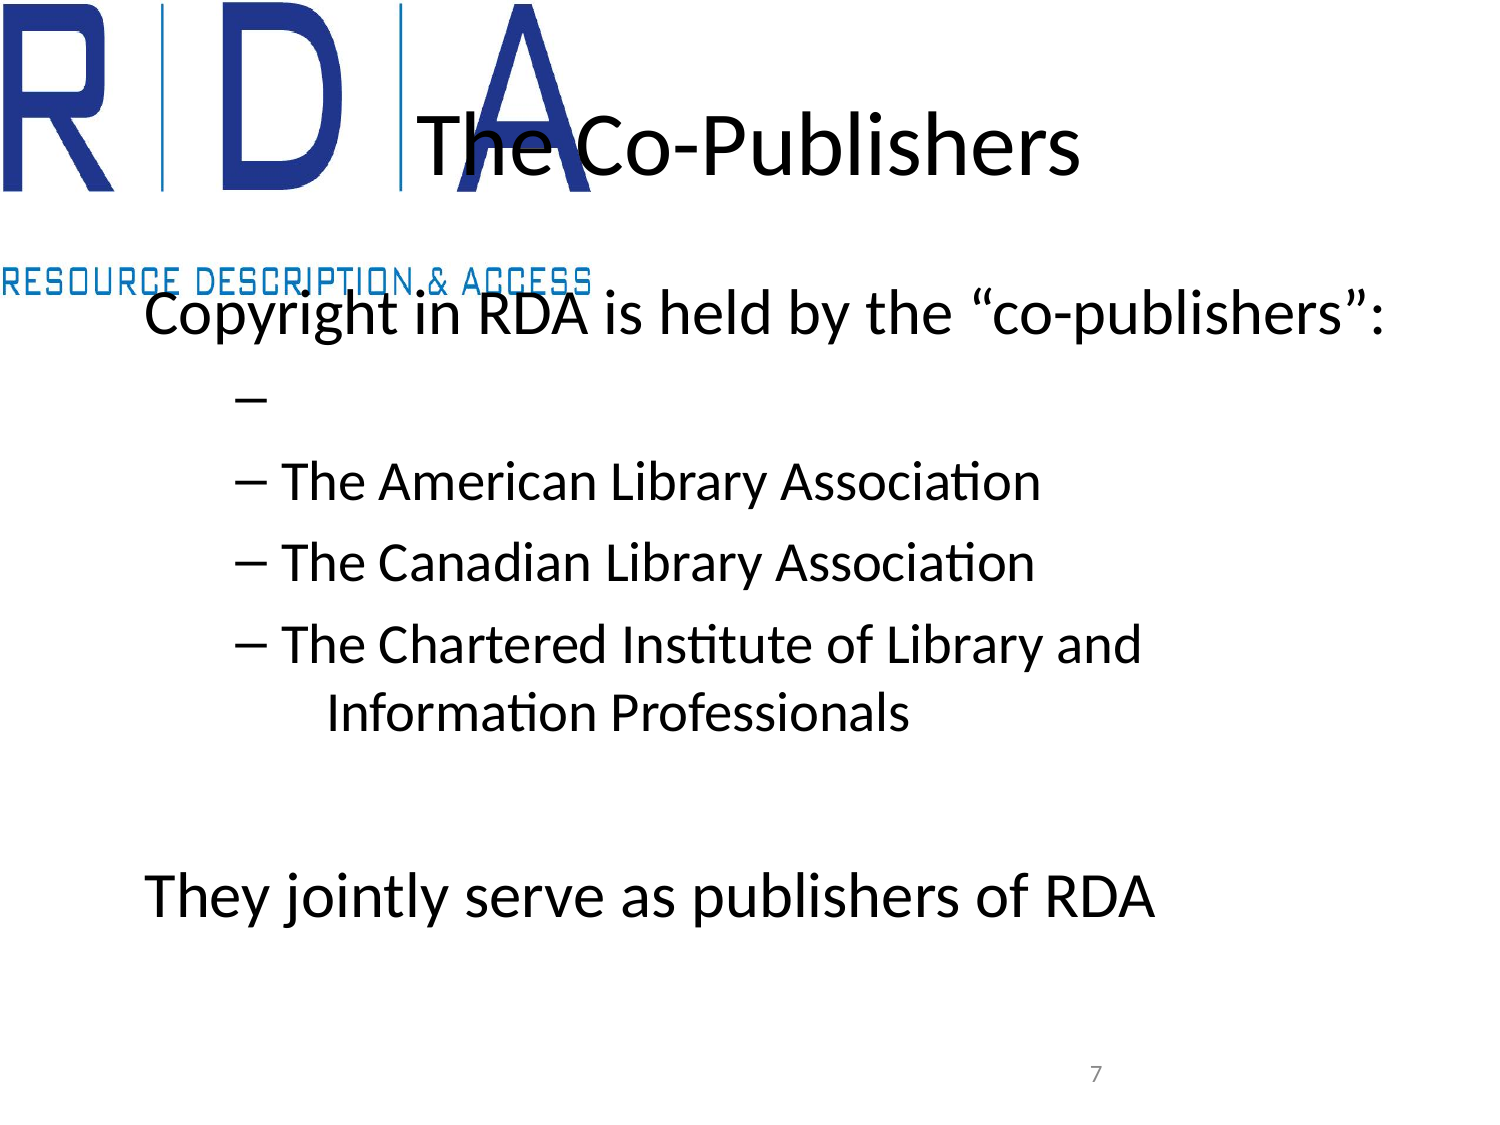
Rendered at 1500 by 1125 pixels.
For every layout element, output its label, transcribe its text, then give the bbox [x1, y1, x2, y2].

list Copyright in RDA is held by the “co-publishers”: The American Library Association The Canadian Library Association The Chartered Institute of Library and Information Professionals They jointly serve as publishers of RDA [75, 262, 1426, 1005]
text_box 7 [1074, 1042, 1426, 1103]
title The Co-Publishers [75, 45, 1426, 233]
